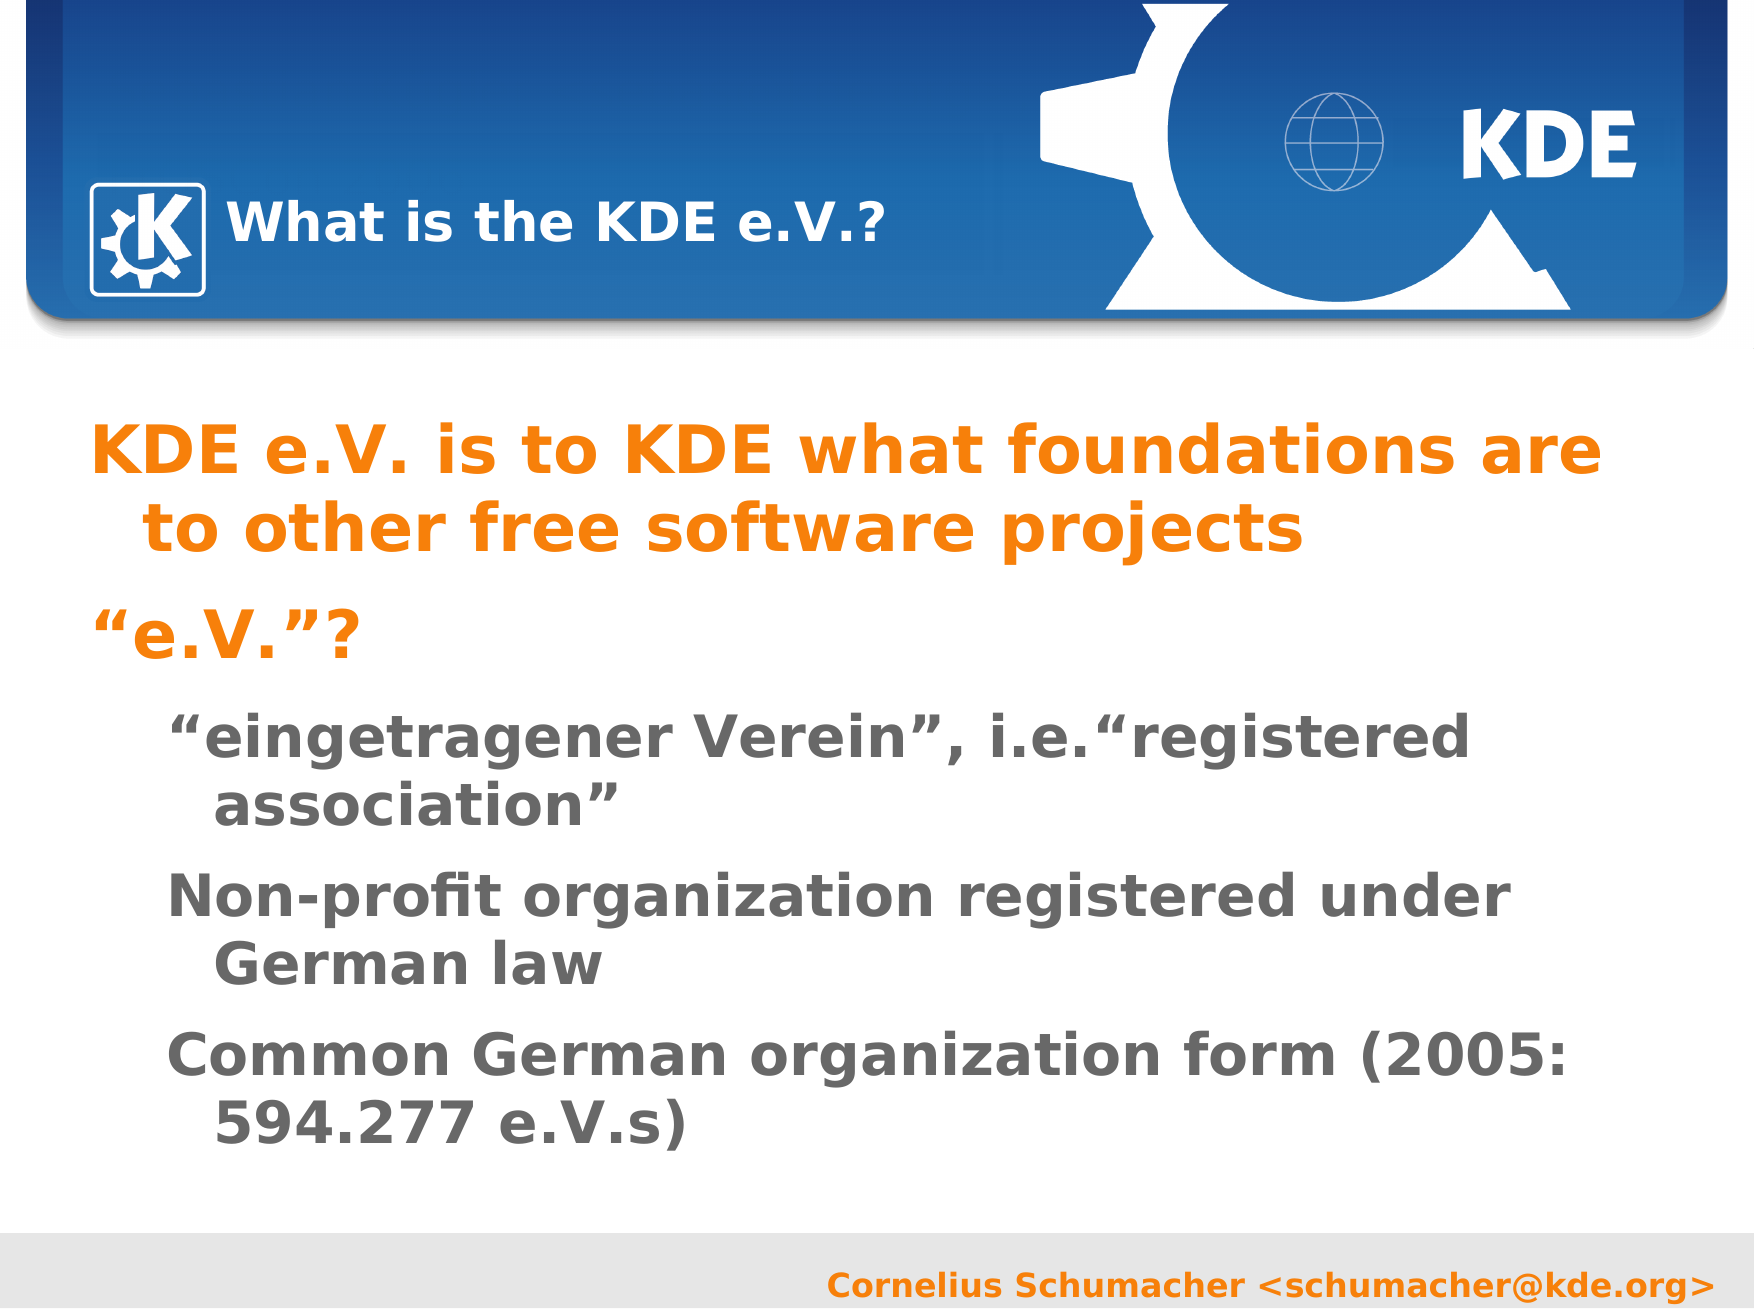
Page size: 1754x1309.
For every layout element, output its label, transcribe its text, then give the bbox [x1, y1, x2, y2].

title What is the KDE e.V.? [225, 181, 1126, 265]
picture [0, 0, 1754, 349]
list KDE e.V. is to KDE what foundations are to other free software projects “e.V.”? “eingetragener Verein”, i.e.“registered association” Non-profit organization registered under German law Common German organization form (2005: 594.277 e.V.s) [71, 411, 1651, 1163]
